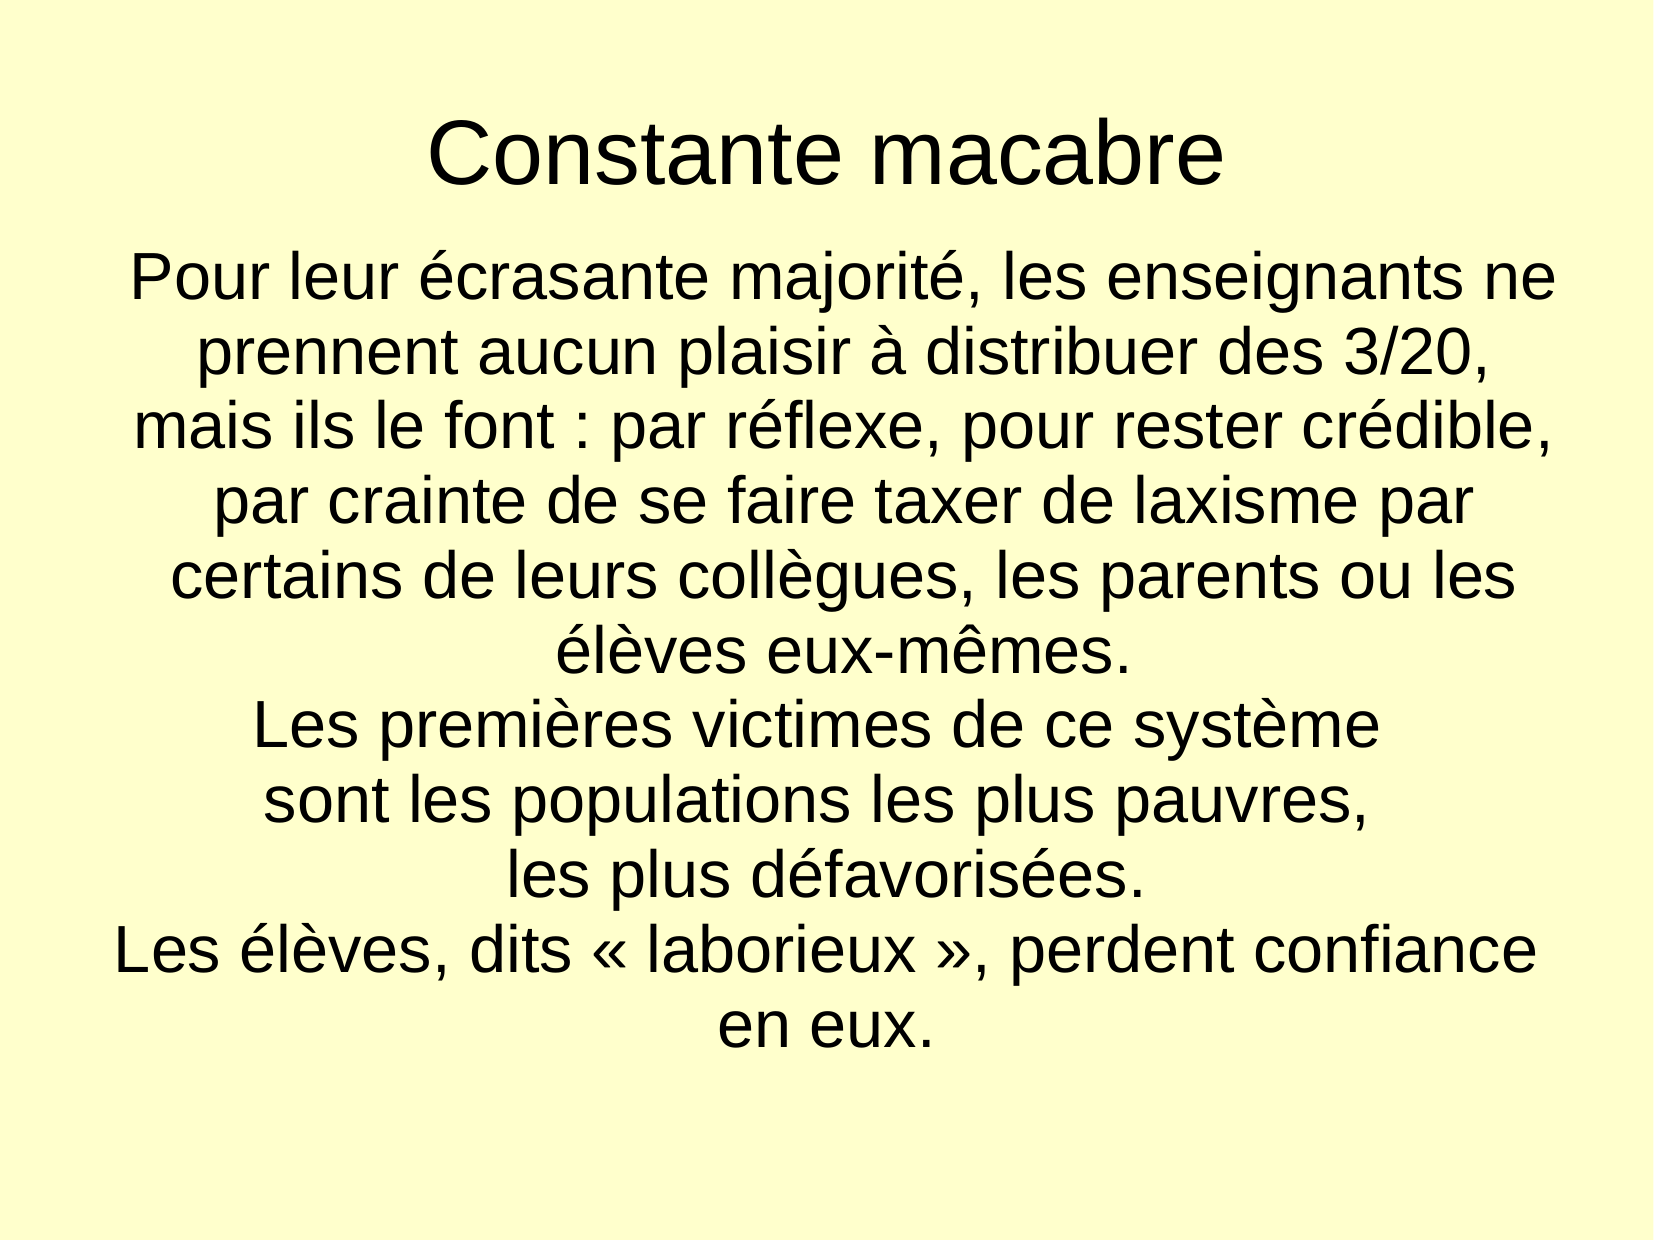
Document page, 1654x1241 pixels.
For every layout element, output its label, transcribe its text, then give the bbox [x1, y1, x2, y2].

subtitle Pour leur écrasante majorité, les enseignants ne prennent aucun plaisir à distribuer des 3/20, mais ils le font : par réflexe, pour rester crédible, par crainte de se faire taxer de laxisme par certains de leurs collègues, les parents ou les élèves eux-mêmes. Les premières victimes de ce système sont les populations les plus pauvres, les plus défavorisées. Les élèves, dits « laborieux », perdent confiance en eux. [82, 0, 1571, 1241]
